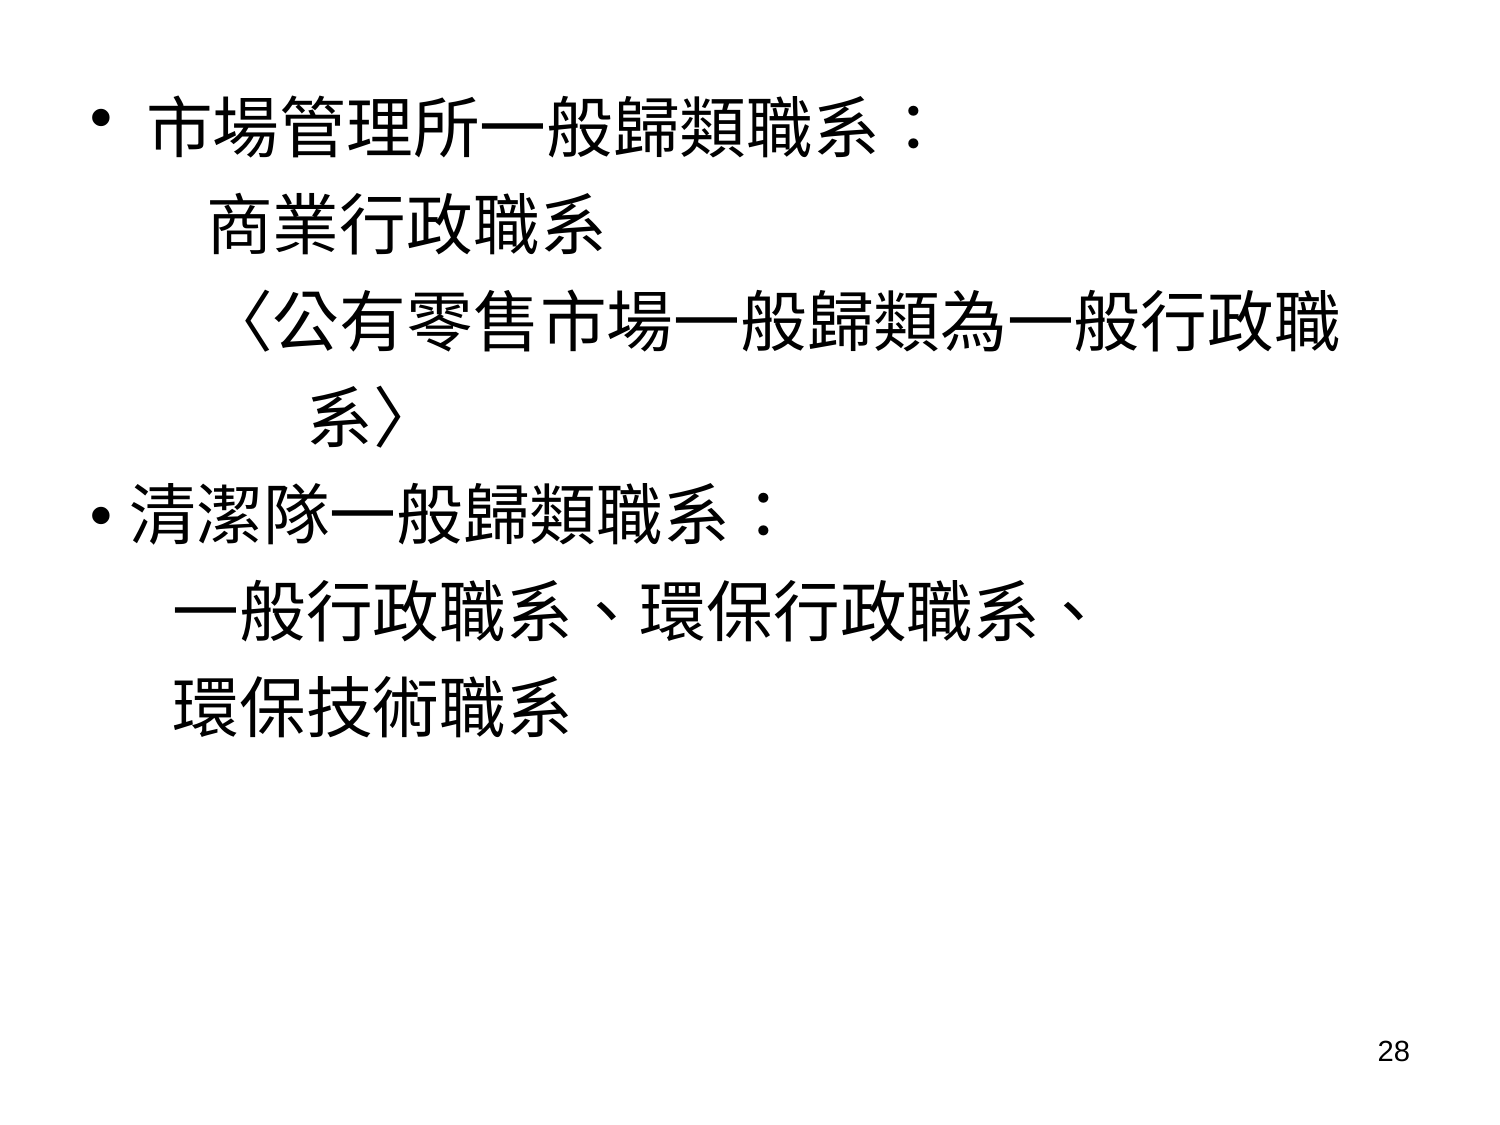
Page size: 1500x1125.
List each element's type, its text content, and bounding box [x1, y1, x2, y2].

list 市場管理所一般歸類職系： 商業行政職系 〈公有零售市場一般歸類為一般行政職 系〉 清潔隊一般歸類職系： 一般行政職系、環保行政職系、 環保技術職系 [75, 78, 1426, 1005]
